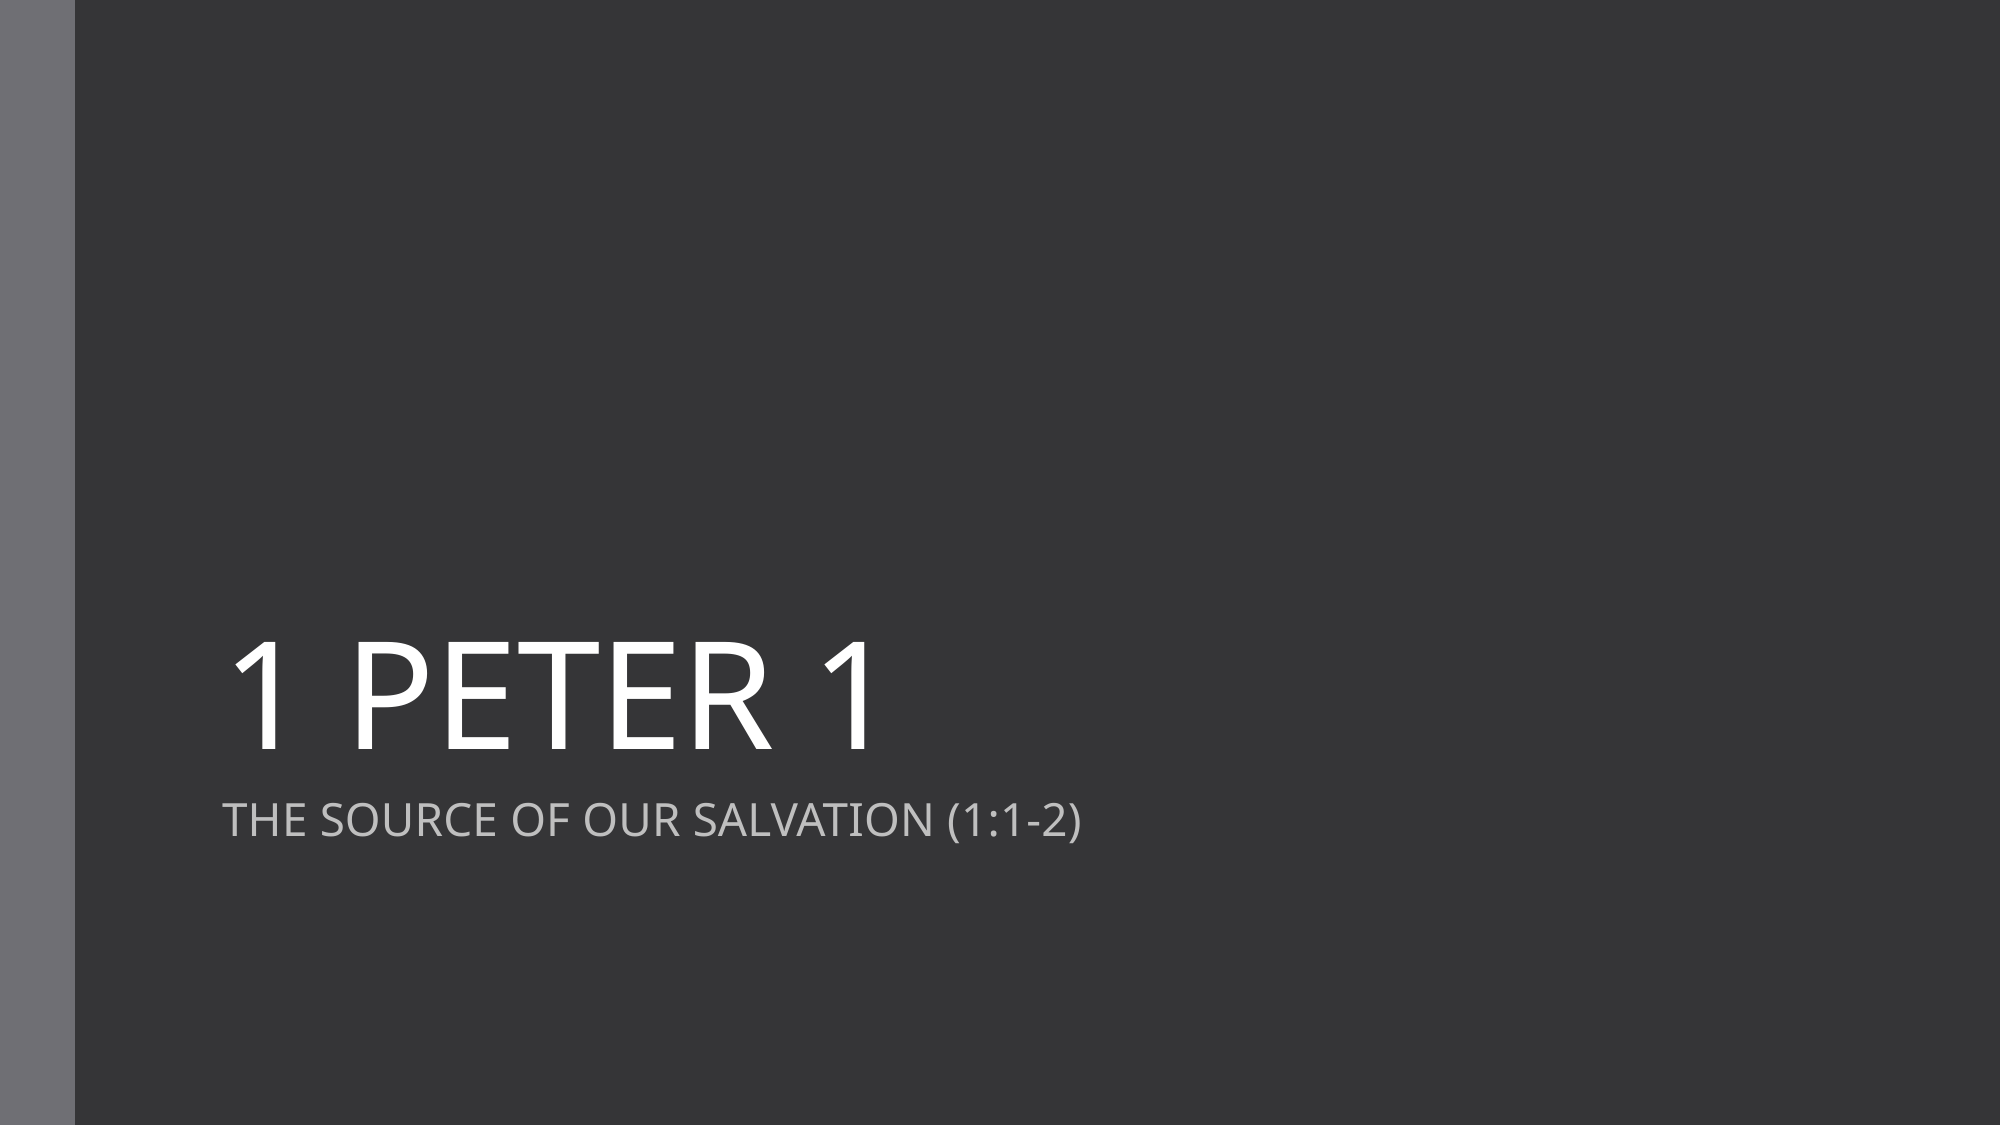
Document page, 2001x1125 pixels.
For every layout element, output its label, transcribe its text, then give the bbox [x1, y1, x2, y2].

subtitle THE SOURCE OF OUR SALVATION (1:1-2) [206, 787, 1752, 1066]
title 1 PETER 1 [206, 124, 1752, 787]
